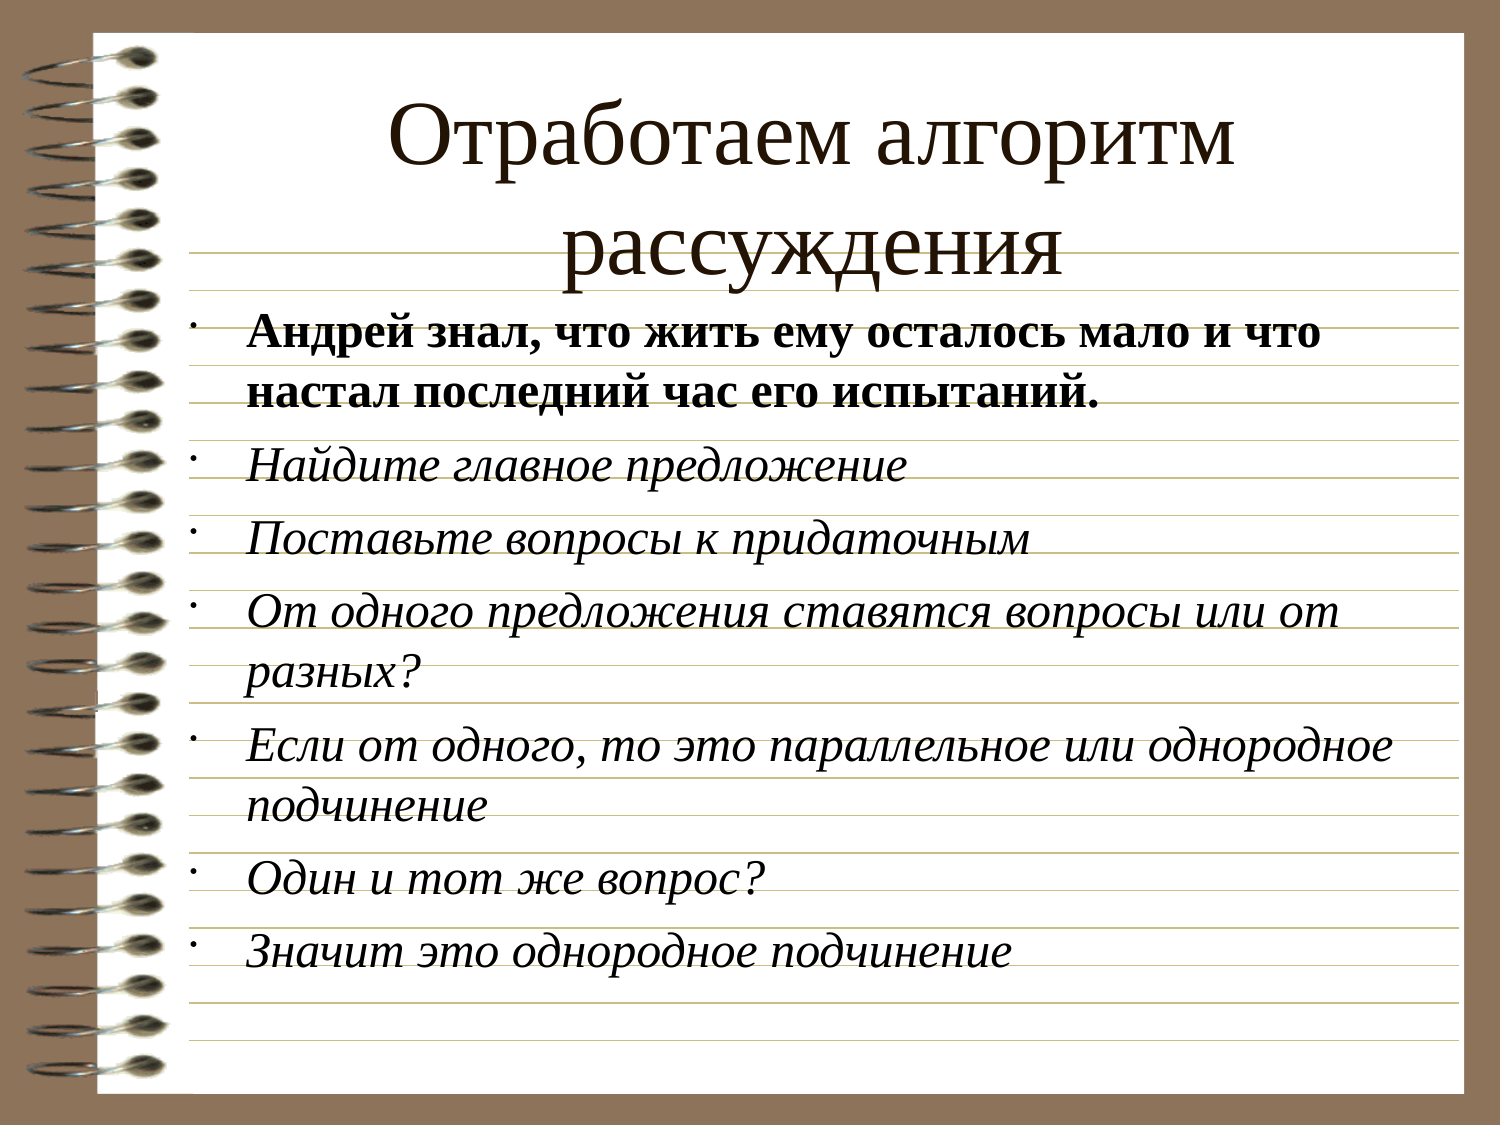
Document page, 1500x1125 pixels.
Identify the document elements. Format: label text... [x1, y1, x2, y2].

picture [0, 8, 194, 1115]
title Отработаем алгоритм рассуждения [174, 65, 1450, 254]
list Андрей знал, что жить ему осталось мало и что настал последний час его испытаний. Найдите главное предложение Поставьте вопросы к придаточным От одного предложения ставятся вопросы или от разных? Если от одного, то это параллельное или однородное подчинение Один и тот же вопрос? Значит это однородное подчинение [174, 290, 1450, 966]
